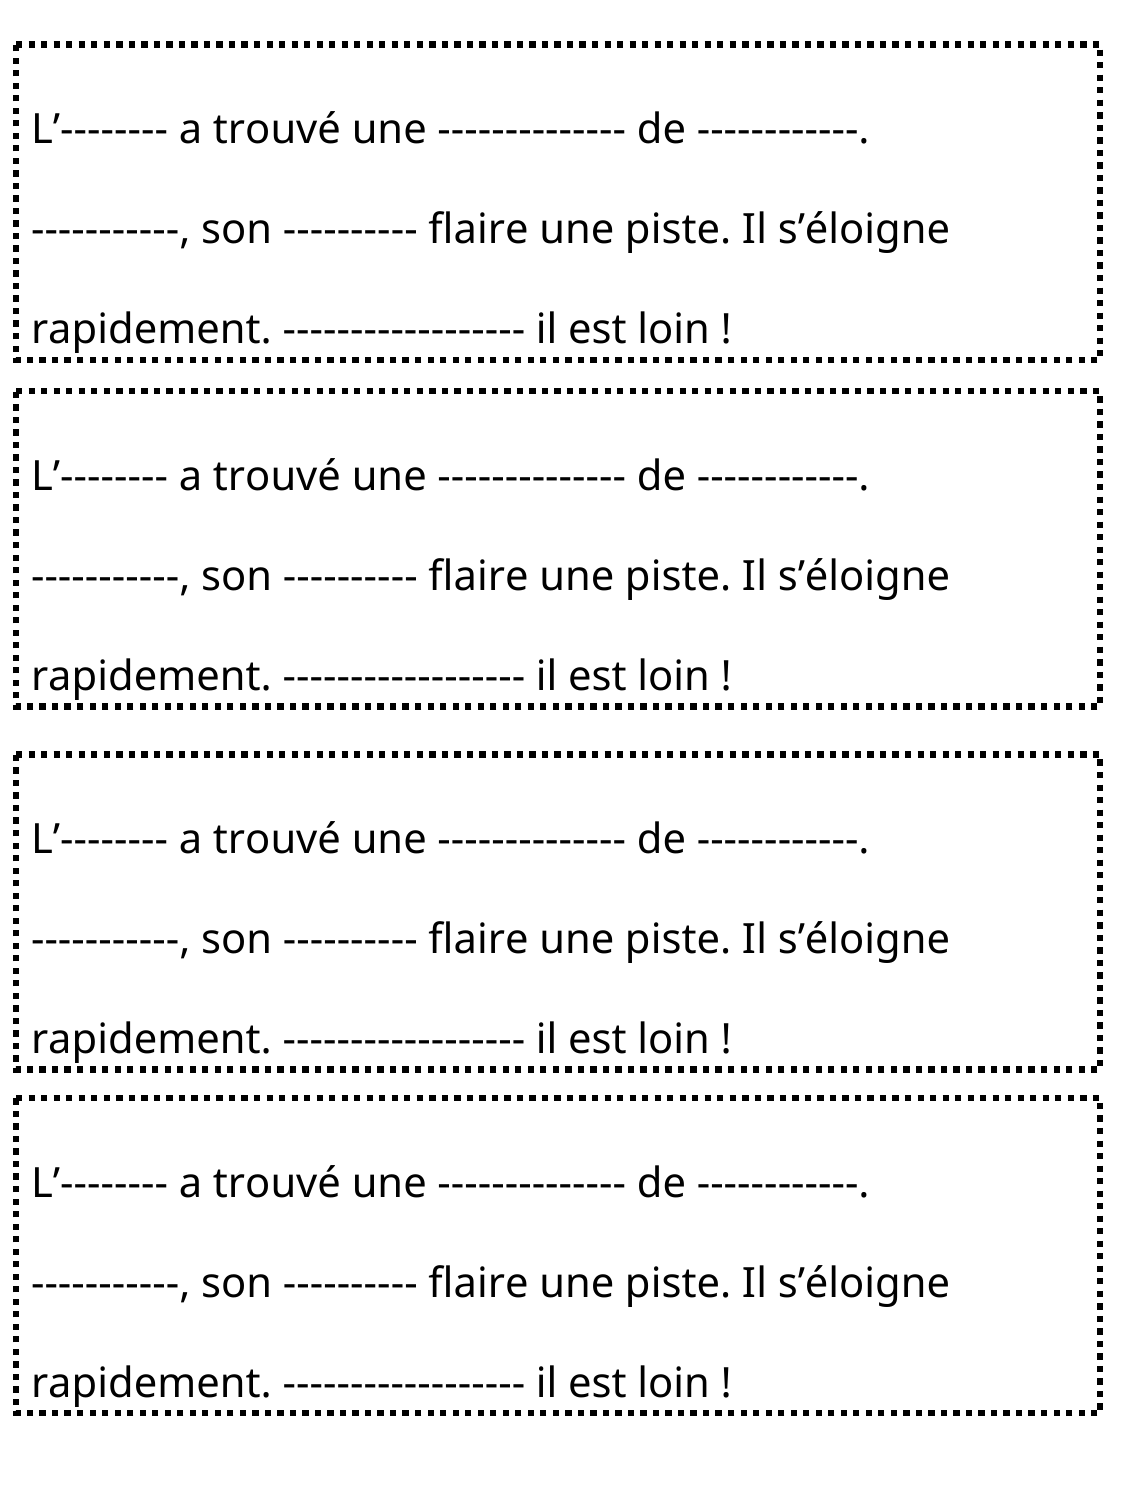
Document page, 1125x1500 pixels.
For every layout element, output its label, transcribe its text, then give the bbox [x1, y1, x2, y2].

text_box L’-------- a trouvé une -------------- de ------------. -----------, son ---------- flaire une piste. Il s’éloigne rapidement. ------------------ il est loin ! [16, 391, 1100, 706]
text_box L’-------- a trouvé une -------------- de ------------. -----------, son ---------- flaire une piste. Il s’éloigne rapidement. ------------------ il est loin ! [16, 45, 1100, 360]
text_box L’-------- a trouvé une -------------- de ------------. -----------, son ---------- flaire une piste. Il s’éloigne rapidement. ------------------ il est loin ! [16, 1098, 1100, 1413]
text_box L’-------- a trouvé une -------------- de ------------. -----------, son ---------- flaire une piste. Il s’éloigne rapidement. ------------------ il est loin ! [16, 754, 1100, 1070]
